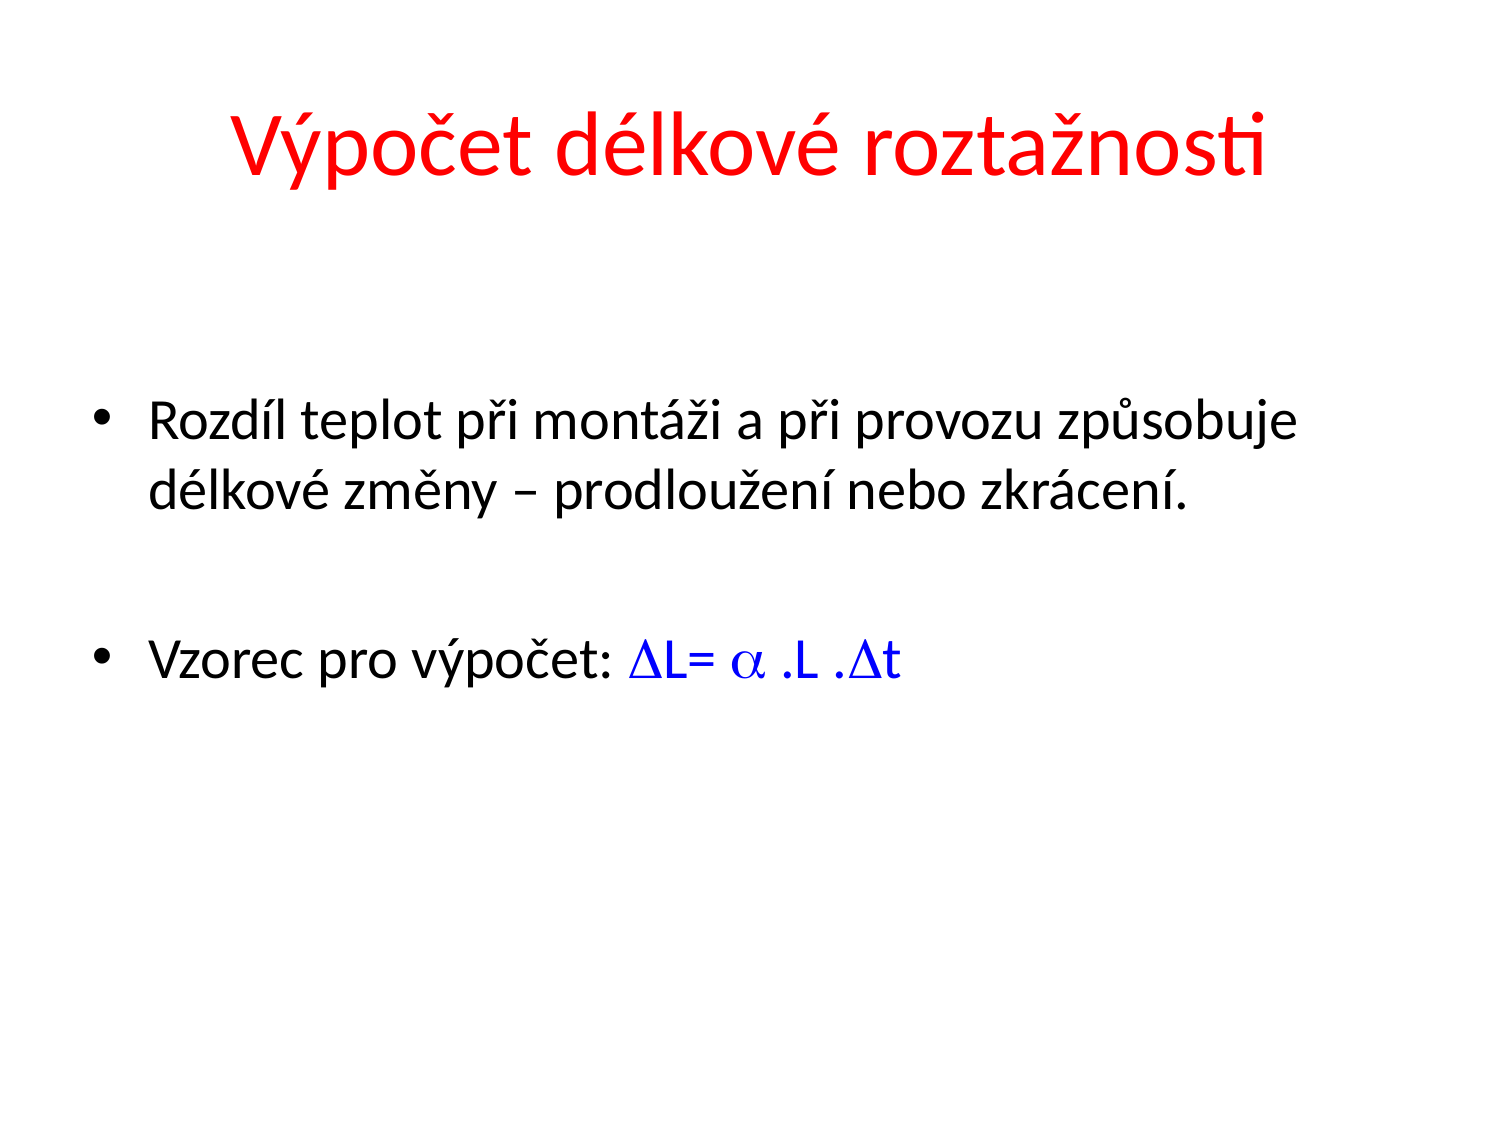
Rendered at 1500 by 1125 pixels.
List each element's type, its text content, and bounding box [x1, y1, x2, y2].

title Výpočet délkové roztažnosti [75, 45, 1426, 233]
list Rozdíl teplot při montáži a při provozu způsobuje délkové změny – prodloužení nebo zkrácení. Vzorec pro výpočet: L=  .L .t [76, 373, 1427, 894]
